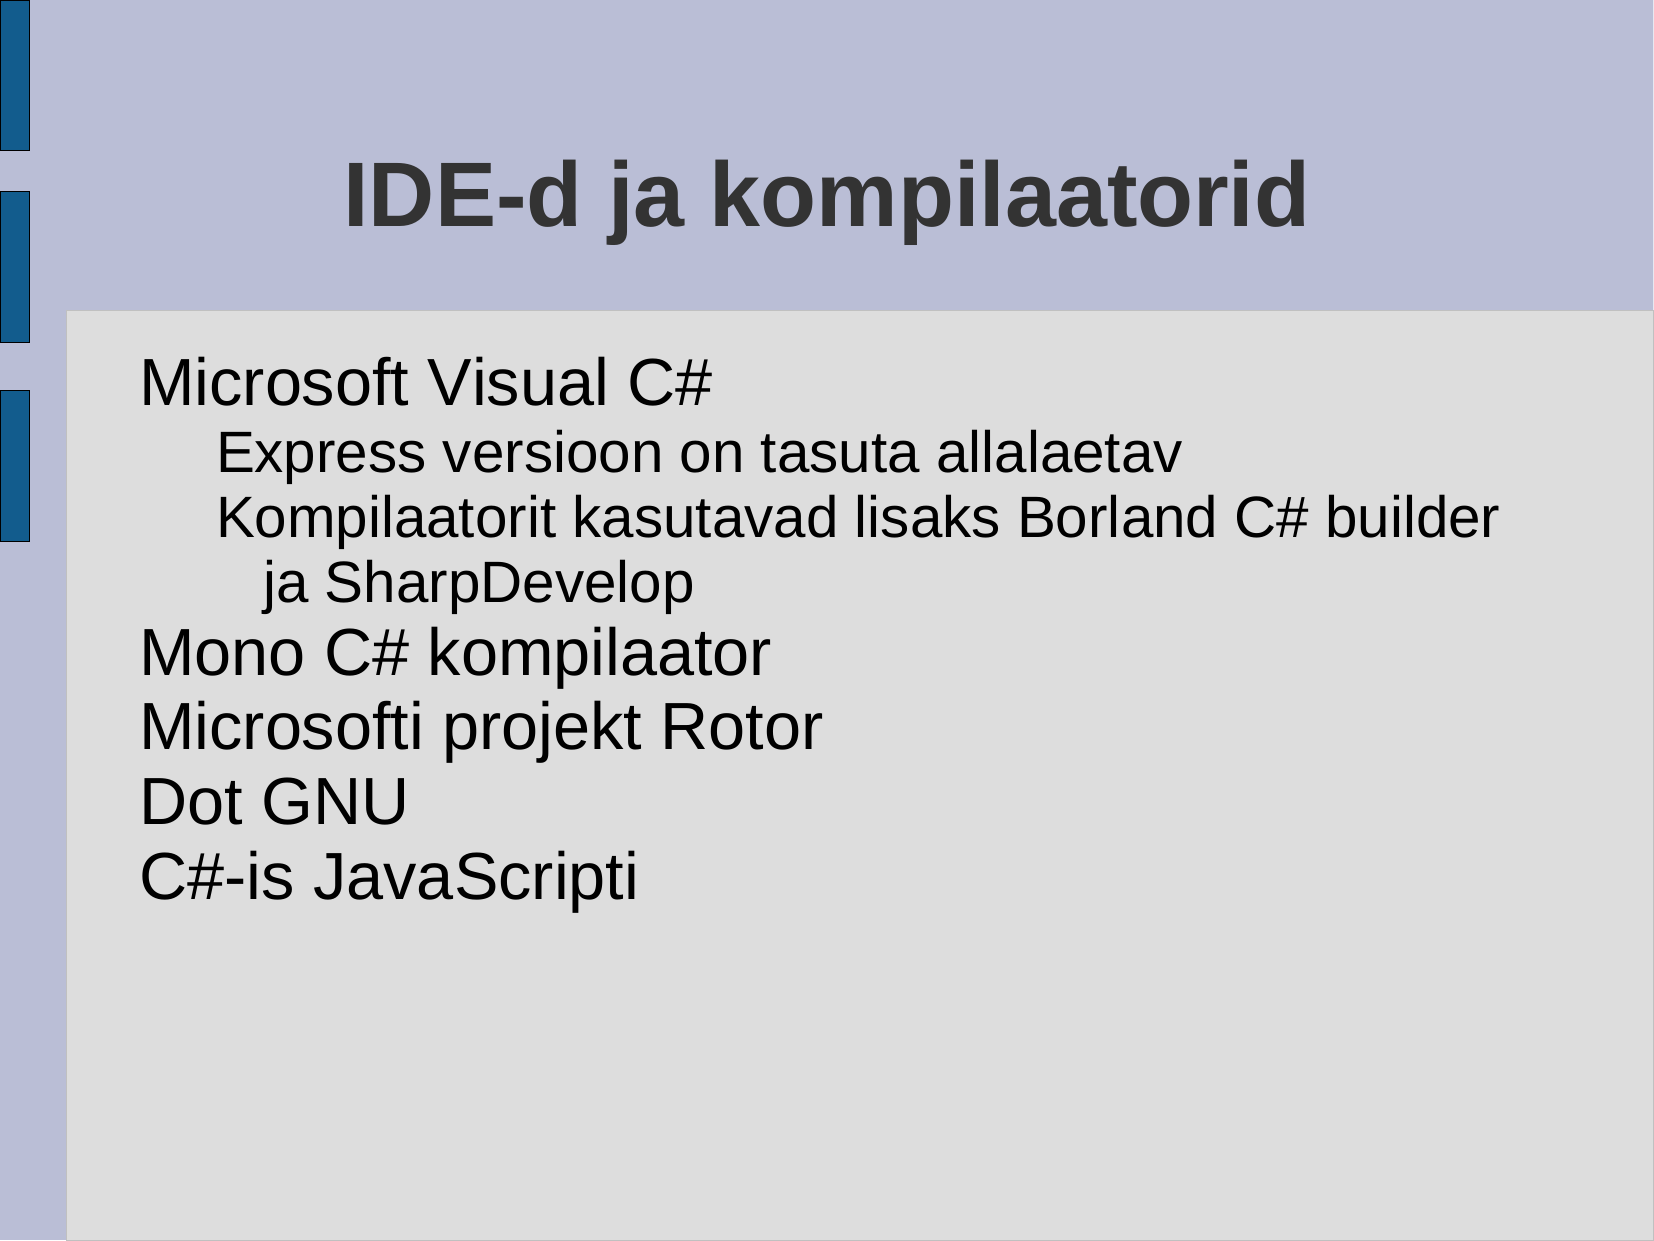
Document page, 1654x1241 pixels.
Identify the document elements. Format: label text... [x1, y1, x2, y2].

title IDE-d ja kompilaatorid [121, 91, 1534, 299]
list Microsoft Visual C# Express versioon on tasuta allalaetav Kompilaatorit kasutavad lisaks Borland C# builder ja SharpDevelop Mono C# kompilaator Microsofti projekt Rotor Dot GNU C#-is JavaScripti [121, 344, 1534, 1127]
